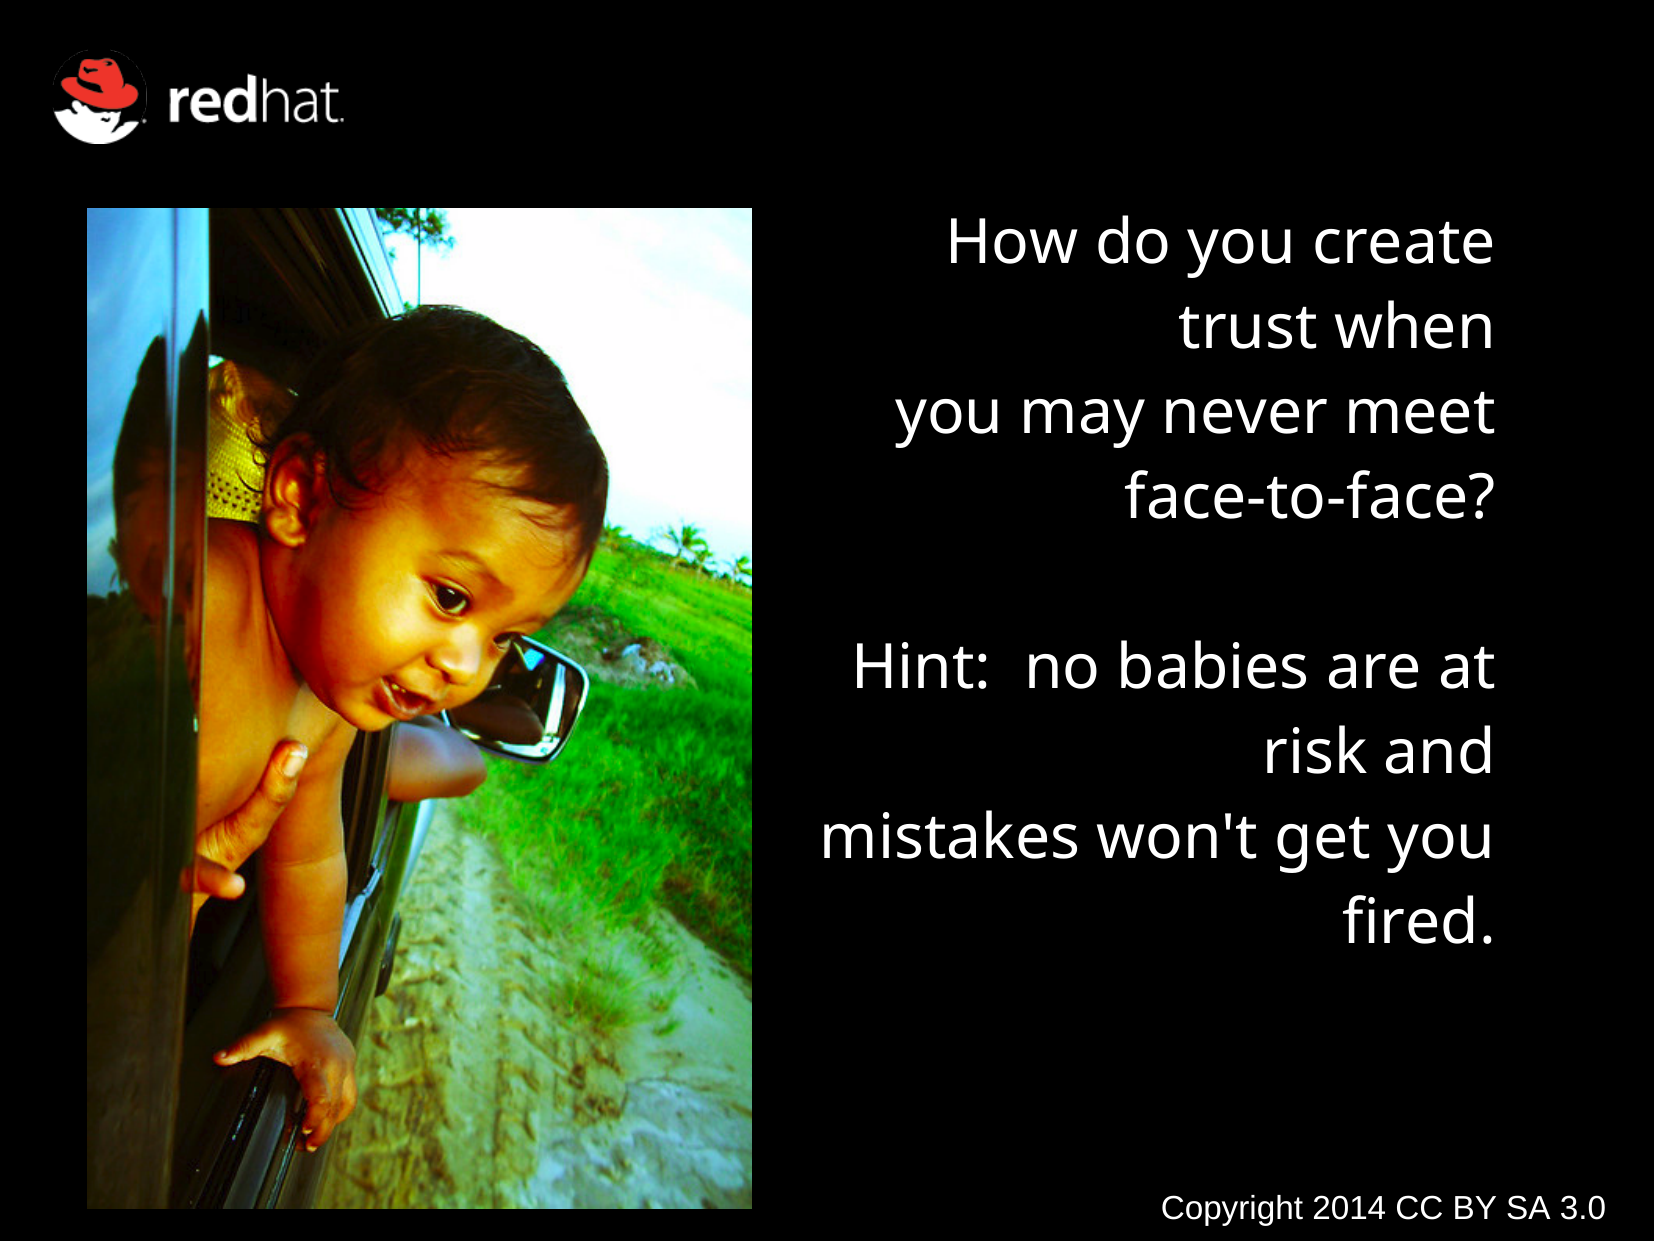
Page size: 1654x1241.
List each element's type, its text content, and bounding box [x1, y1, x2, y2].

picture [87, 208, 752, 1209]
text_box How do you create trust when you may never meet face-to-face? Hint: no babies are at risk and mistakes won't get you fired. [794, 197, 1497, 853]
picture [52, 49, 345, 144]
